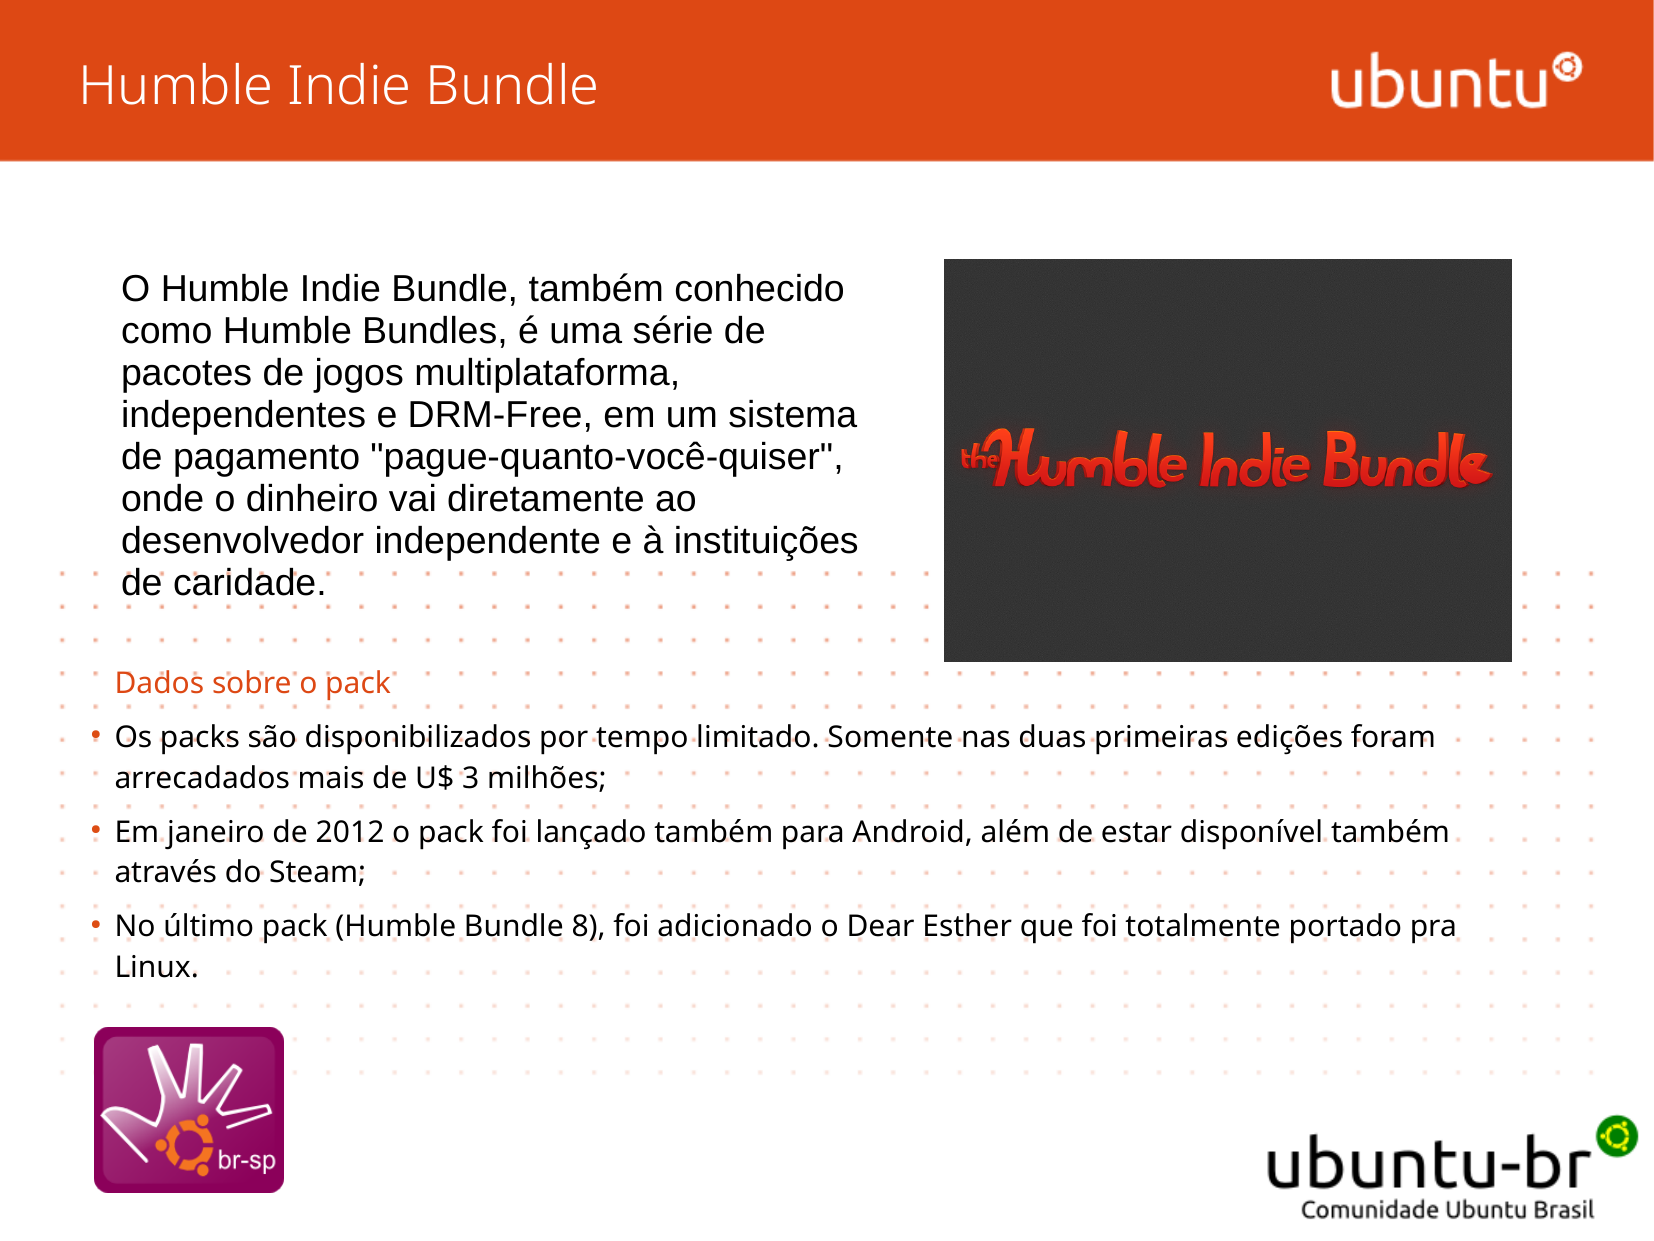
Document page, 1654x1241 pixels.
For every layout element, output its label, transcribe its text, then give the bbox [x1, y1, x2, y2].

title Humble Indie Bundle [41, 31, 1300, 136]
text_box O Humble Indie Bundle, também conhecido como Humble Bundles, é uma série de pacotes de jogos multiplataforma, independentes e DRM-Free, em um sistema de pagamento "pague-quanto-você-quiser", onde o dinheiro vai diretamente ao desenvolvedor independente e à instituições de caridade. [70, 259, 886, 756]
list Dados sobre o pack Os packs são disponibilizados por tempo limitado. Somente nas duas primeiras edições foram arrecadados mais de U$ 3 milhões; Em janeiro de 2012 o pack foi lançado também para Android, além de estar disponível também através do Steam; No último pack (Humble Bundle 8), foi adicionado o Dear Esther que foi totalmente portado pra Linux. [82, 661, 1538, 993]
picture [0, 0, 1654, 1241]
